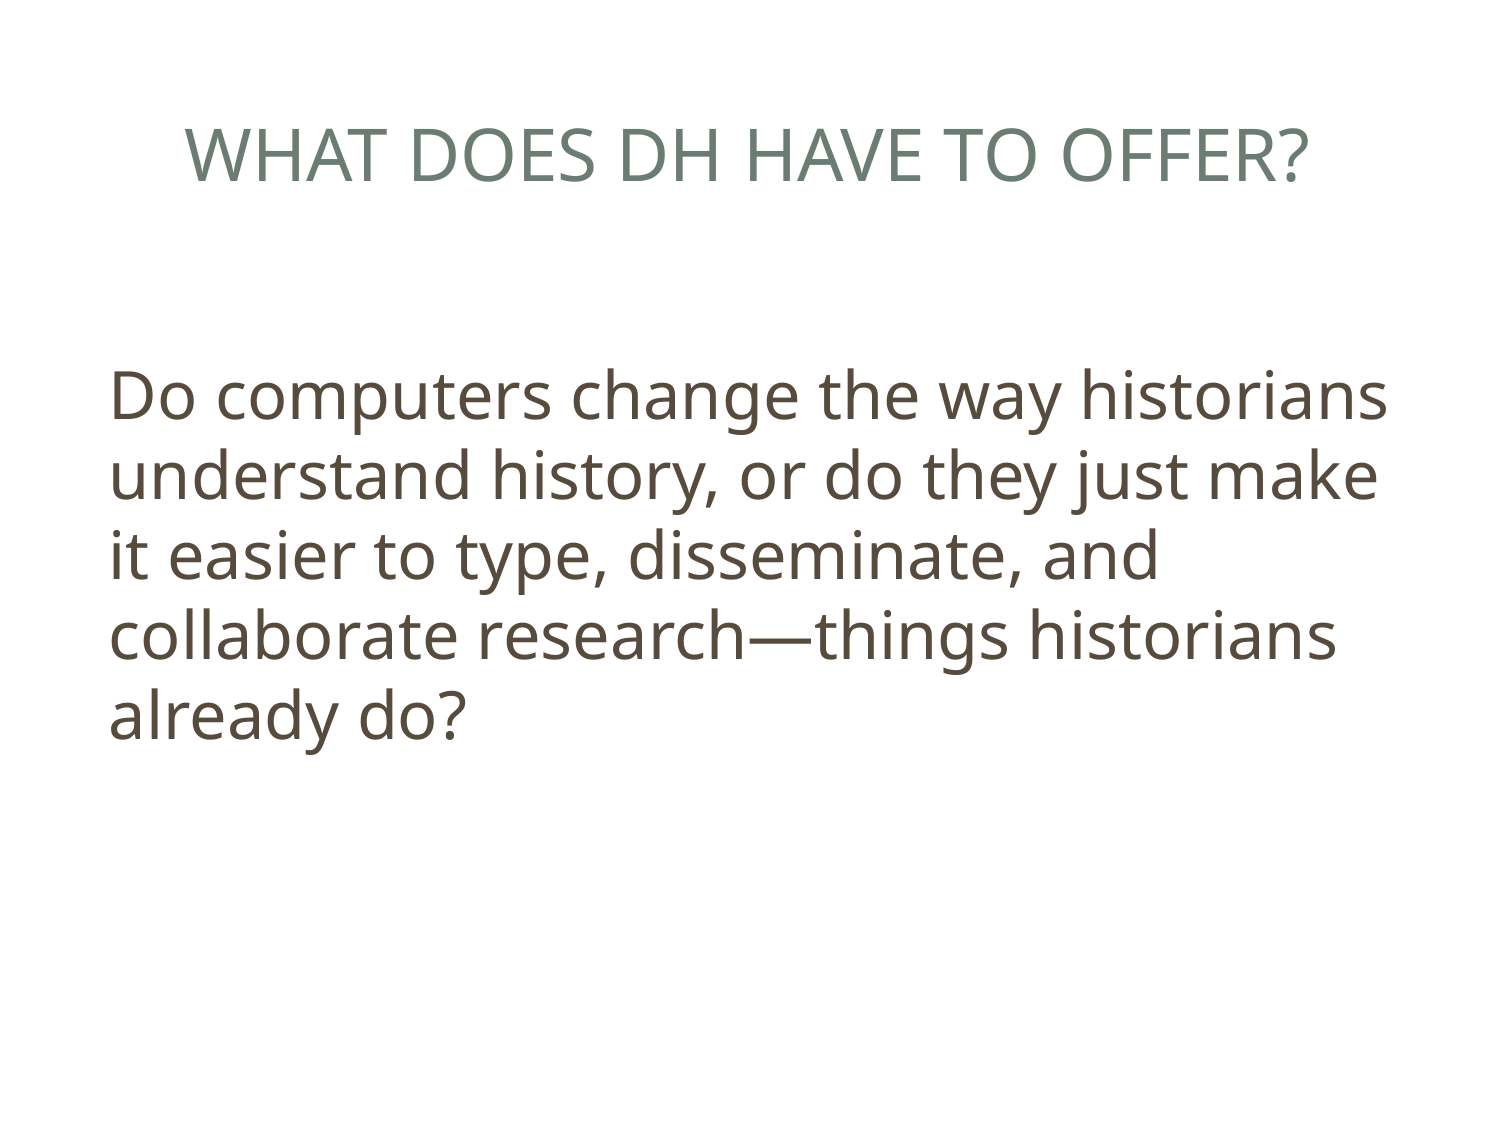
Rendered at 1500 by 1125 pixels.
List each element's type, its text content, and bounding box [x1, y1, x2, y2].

title What does dh have to offer? [69, 66, 1425, 238]
list Do computers change the way historians understand history, or do they just make it easier to type, disseminate, and collaborate research—things historians already do? [75, 344, 1425, 781]
